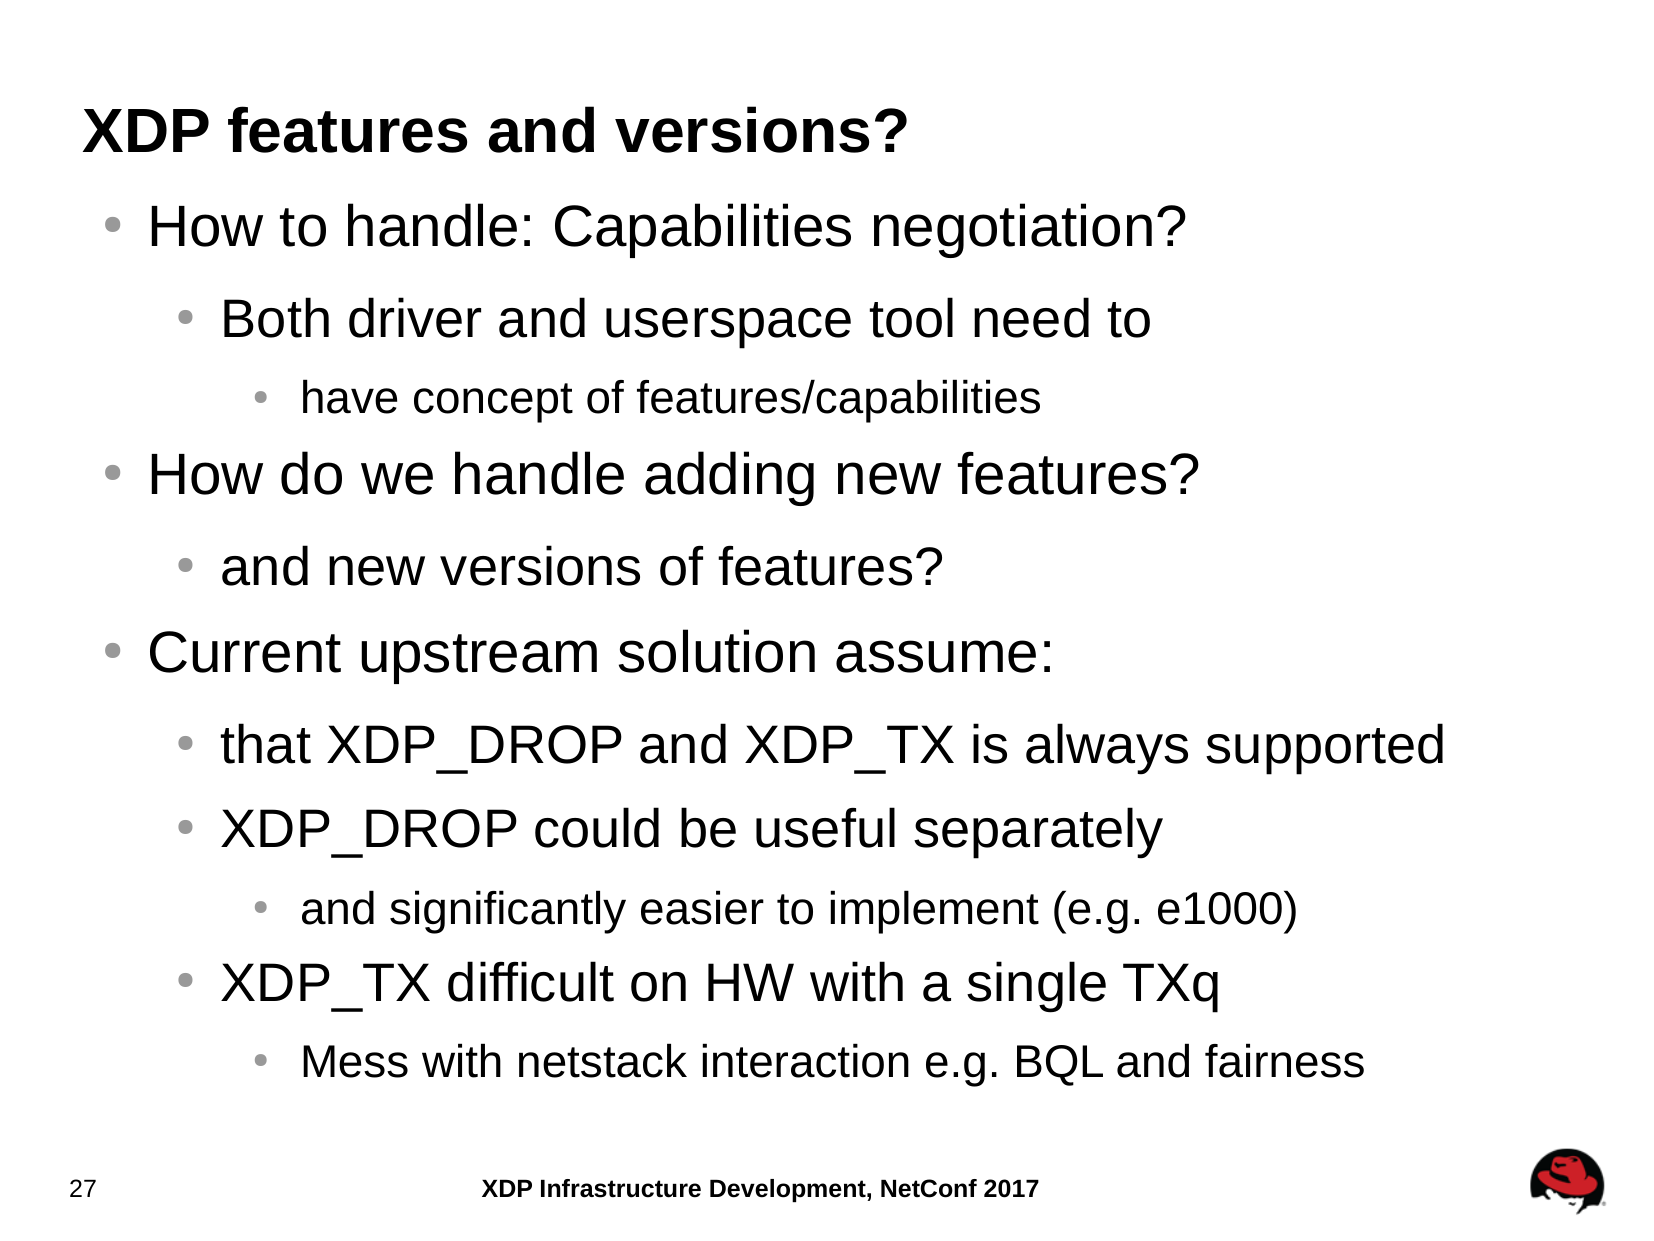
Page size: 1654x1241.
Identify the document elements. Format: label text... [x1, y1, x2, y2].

list How to handle: Capabilities negotiation? Both driver and userspace tool need to have concept of features/capabilities How do we handle adding new features? and new versions of features? Current upstream solution assume: that XDP_DROP and XDP_TX is always supported XDP_DROP could be useful separately and significantly easier to implement (e.g. e1000) XDP_TX difficult on HW with a single TXq Mess with netstack interaction e.g. BQL and fairness [87, 193, 1576, 1088]
picture [1529, 1146, 1612, 1224]
title XDP features and versions? [82, 37, 1571, 226]
